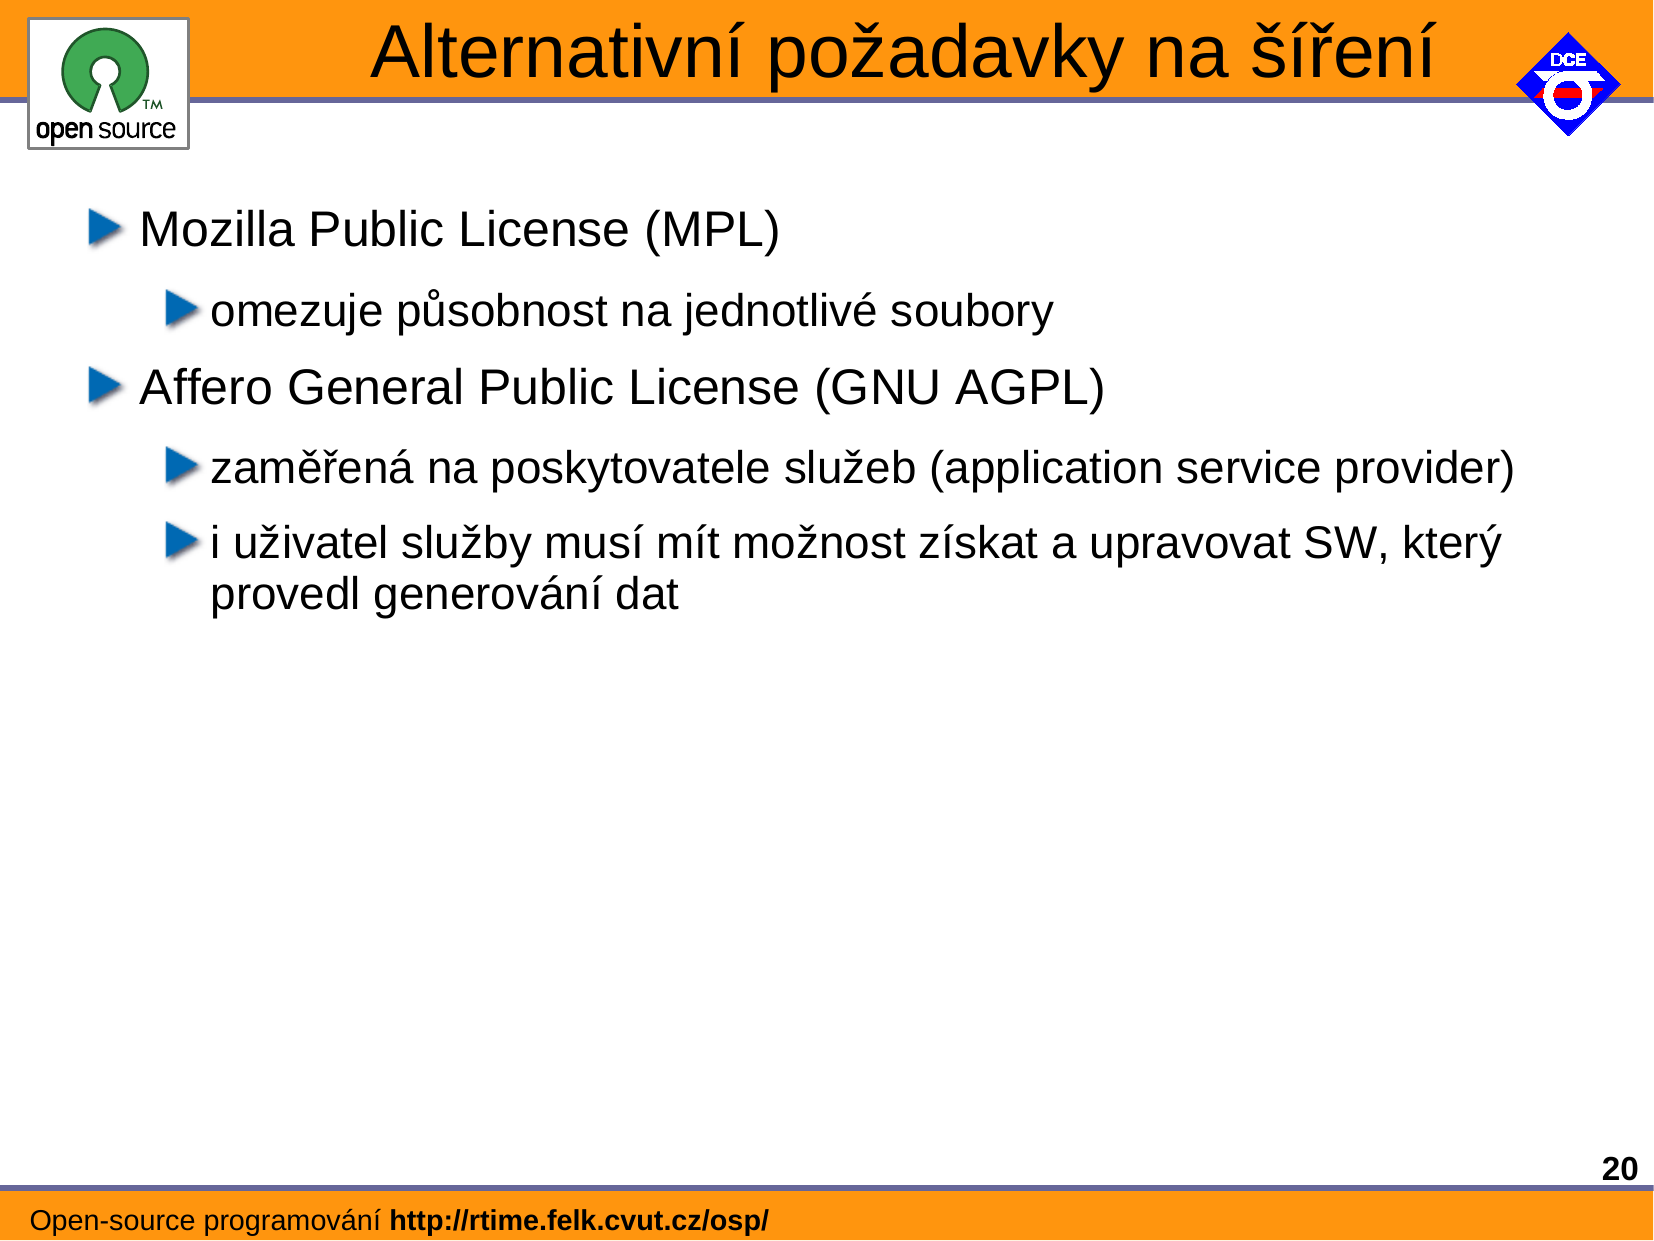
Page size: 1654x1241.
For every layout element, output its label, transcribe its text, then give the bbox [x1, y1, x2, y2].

title Alternativní požadavky na šíření [178, 4, 1631, 98]
list Mozilla Public License (MPL) omezuje působnost na jednotlivé soubory Affero General Public License (GNU AGPL) zaměřená na poskytovatele služeb (application service provider) i uživatel služby musí mít možnost získat a upravovat SW, který provedl generování dat [68, 201, 1592, 1106]
